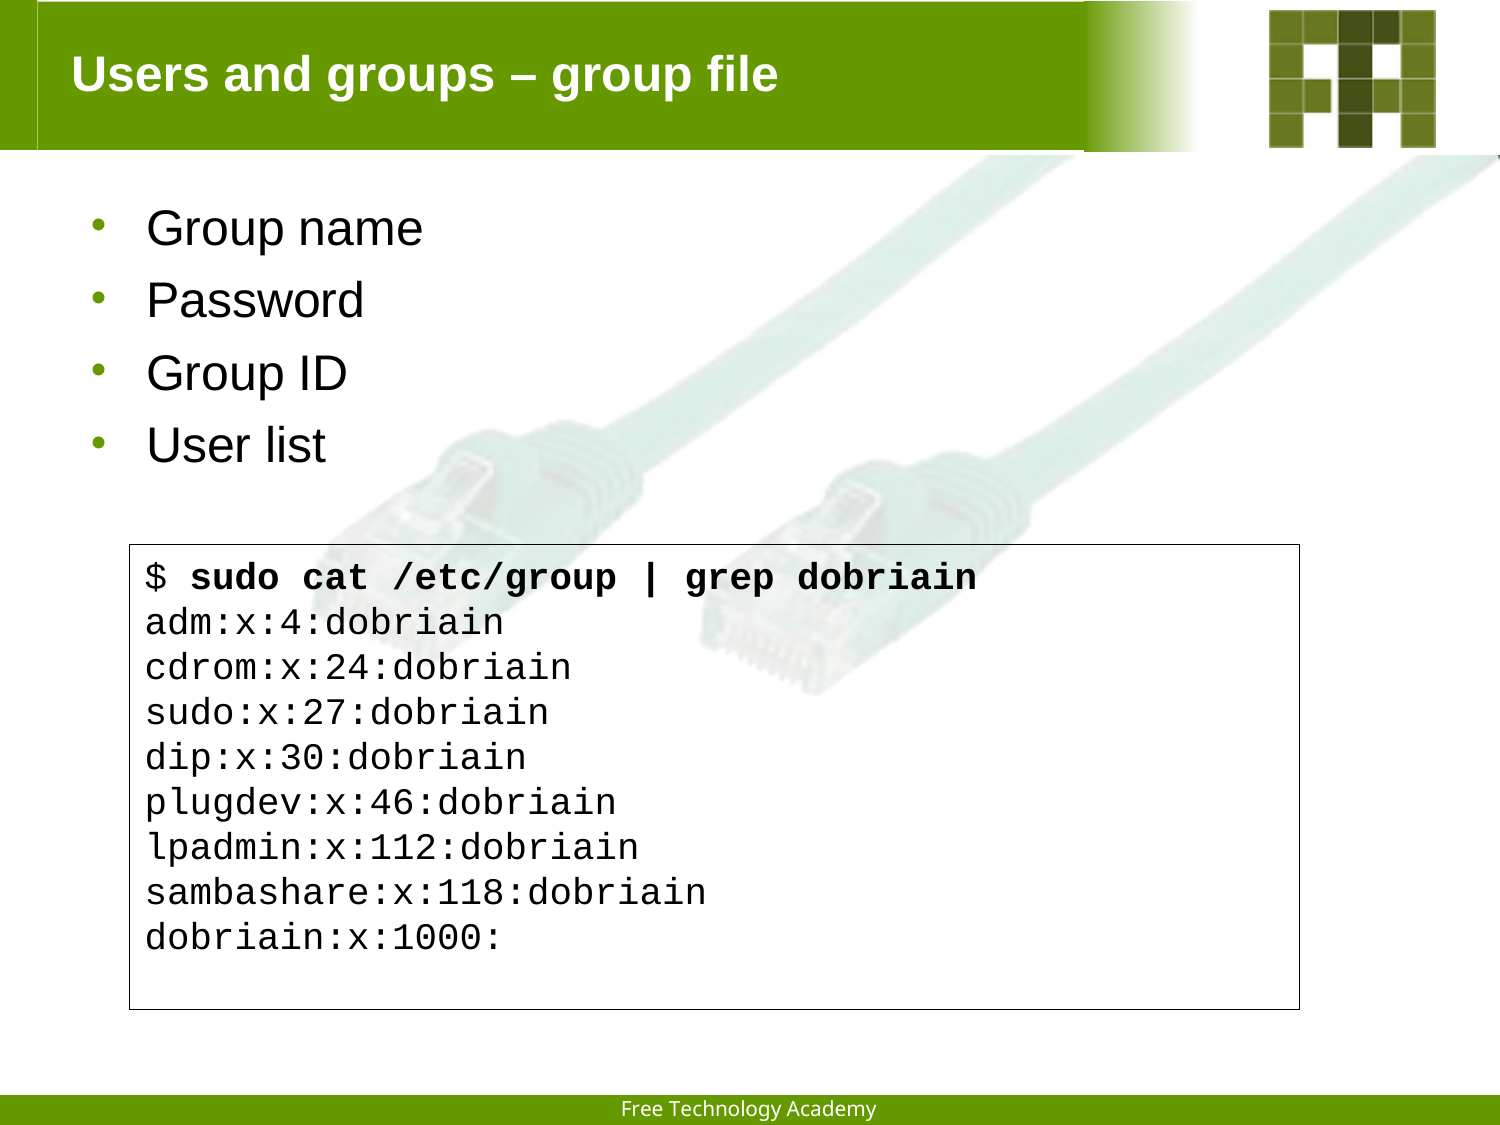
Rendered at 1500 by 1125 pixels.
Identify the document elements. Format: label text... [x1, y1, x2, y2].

picture [1269, 10, 1436, 148]
list Group name Password Group ID User list [75, 187, 1426, 591]
text_box $ sudo cat /etc/group | grep dobriain adm:x:4:dobriain cdrom:x:24:dobriain sudo:x:27:dobriain dip:x:30:dobriain plugdev:x:46:dobriain lpadmin:x:112:dobriain sambashare:x:118:dobriain dobriain:x:1000: [129, 544, 1300, 1010]
title Users and groups – group file [56, 1, 1107, 152]
